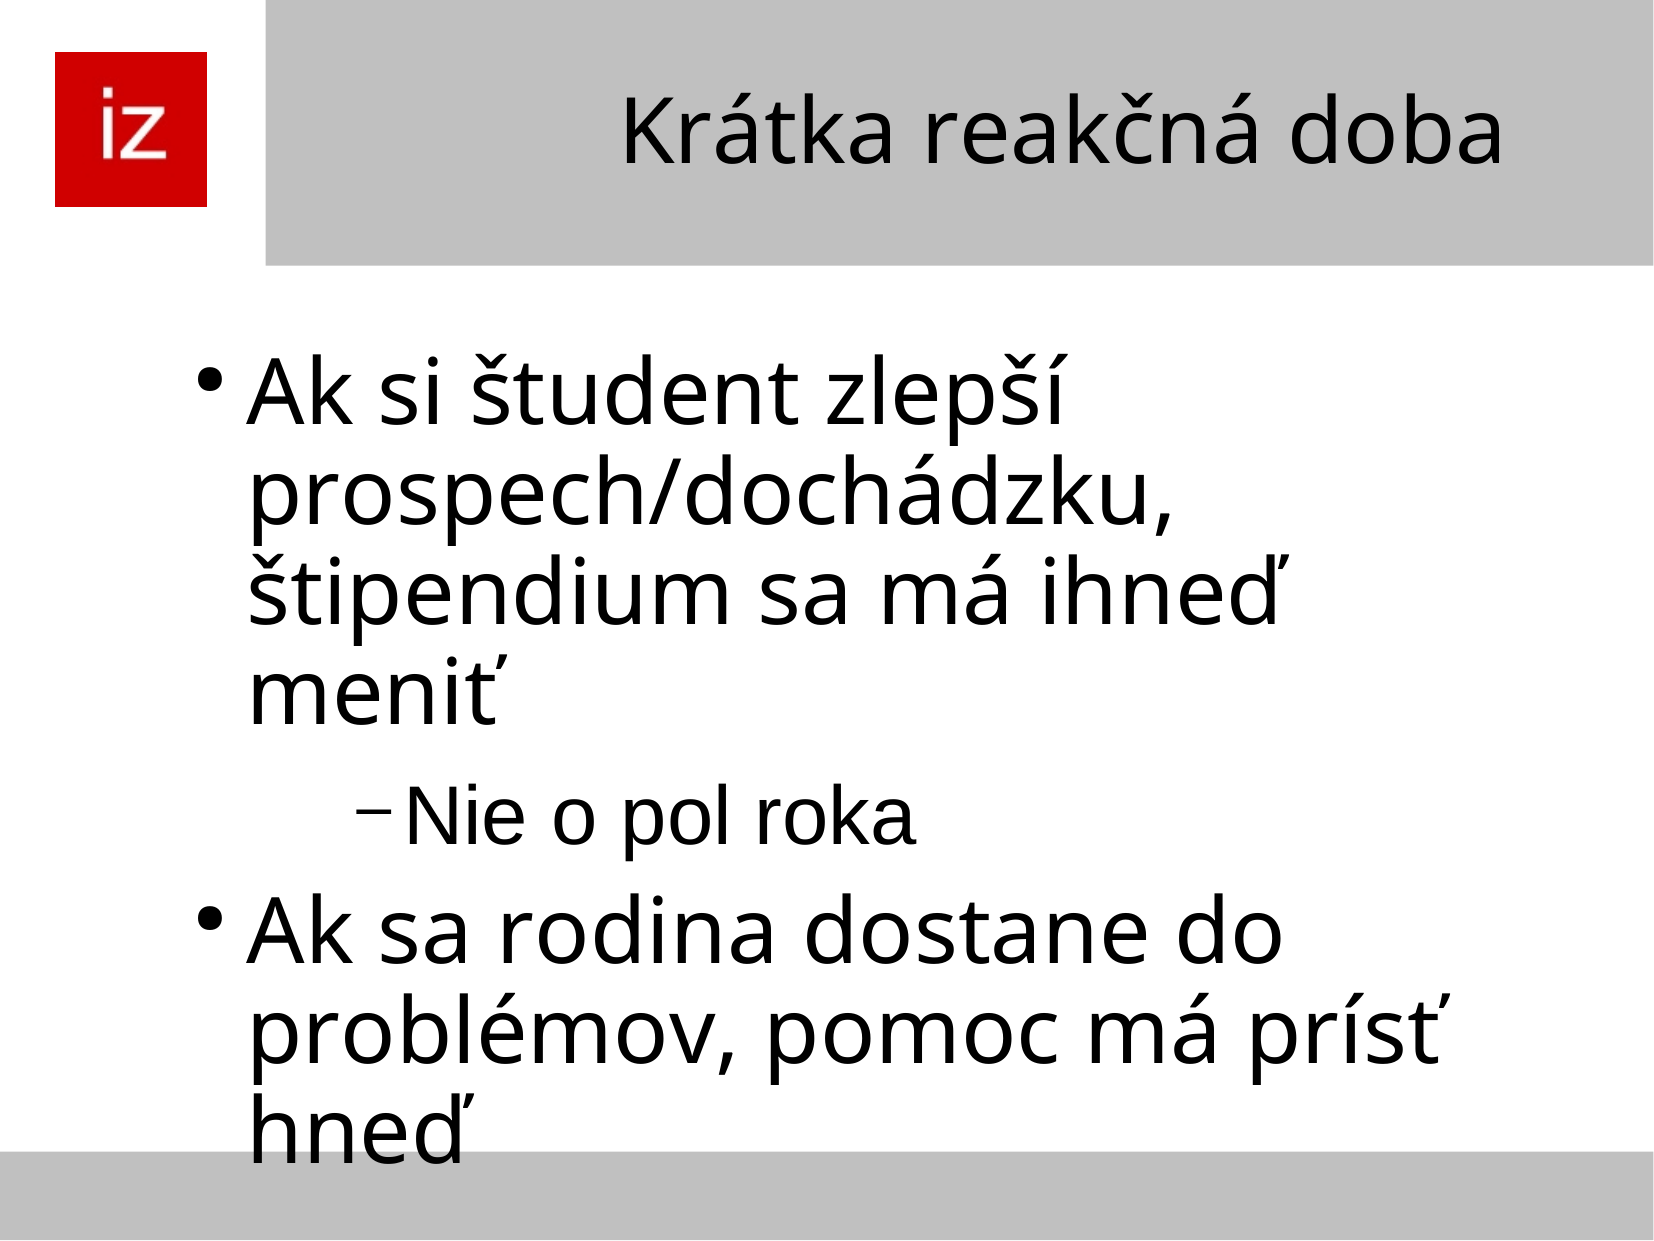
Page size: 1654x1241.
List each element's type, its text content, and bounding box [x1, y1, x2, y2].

title Krátka reakčná doba [561, 29, 1565, 237]
list Ak si študent zlepší prospech/dochádzku, štipendium sa má ihneď meniť Nie o pol roka Ak sa rodina dostane do problémov, pomoc má prísť hneď [121, 344, 1533, 1126]
picture [55, 52, 207, 207]
